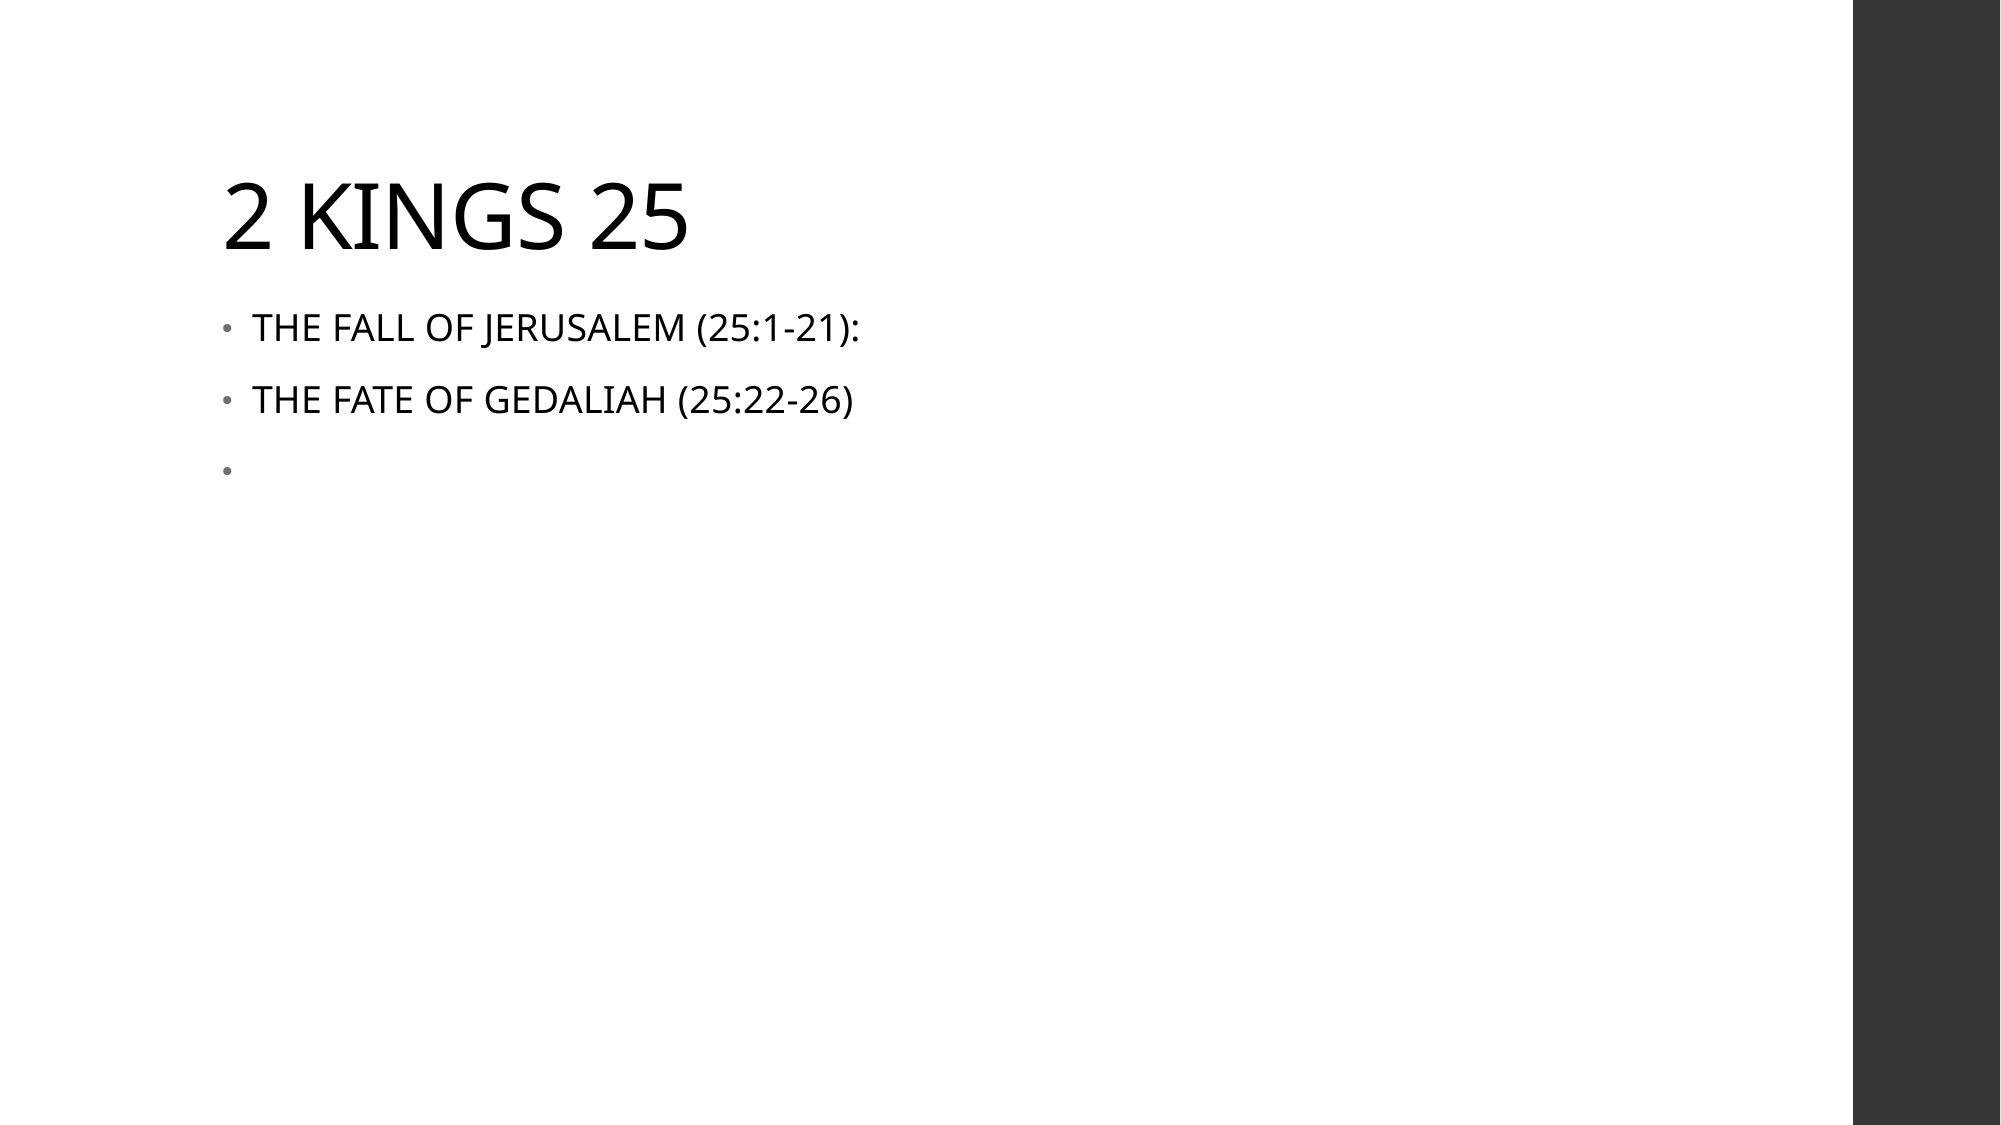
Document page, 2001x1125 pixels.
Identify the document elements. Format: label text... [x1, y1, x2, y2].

list THE FALL OF JERUSALEM (25:1-21): THE FATE OF GEDALIAH (25:22-26) [206, 299, 1617, 1014]
title 2 KINGS 25 [206, 60, 1797, 278]
